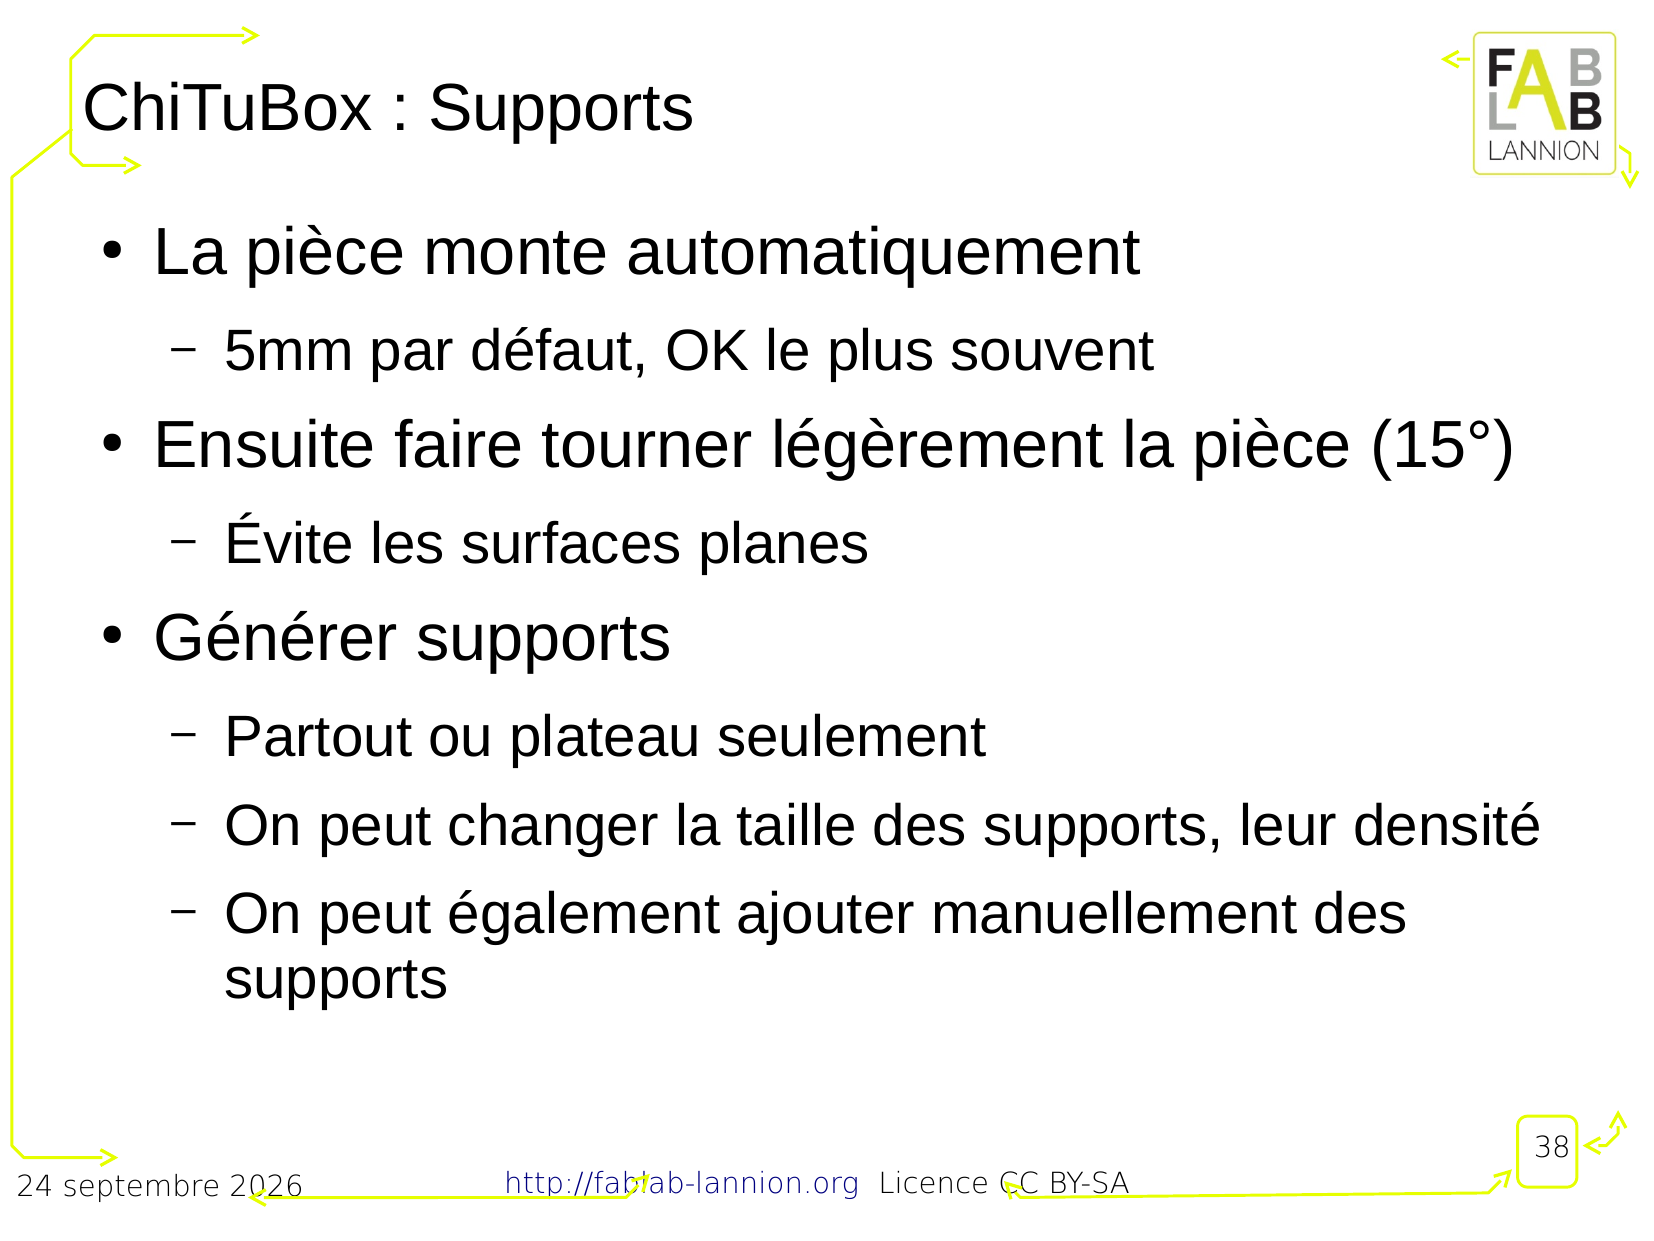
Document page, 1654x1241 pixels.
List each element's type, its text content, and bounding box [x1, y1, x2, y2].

list La pièce monte automatiquement 5mm par défaut, OK le plus souvent Ensuite faire tourner légèrement la pièce (15°) Évite les surfaces planes Générer supports Partout ou plateau seulement On peut changer la taille des supports, leur densité On peut également ajouter manuellement des supports [82, 213, 1571, 1087]
picture [1470, 29, 1619, 178]
title ChiTuBox : Supports [82, 49, 1441, 166]
